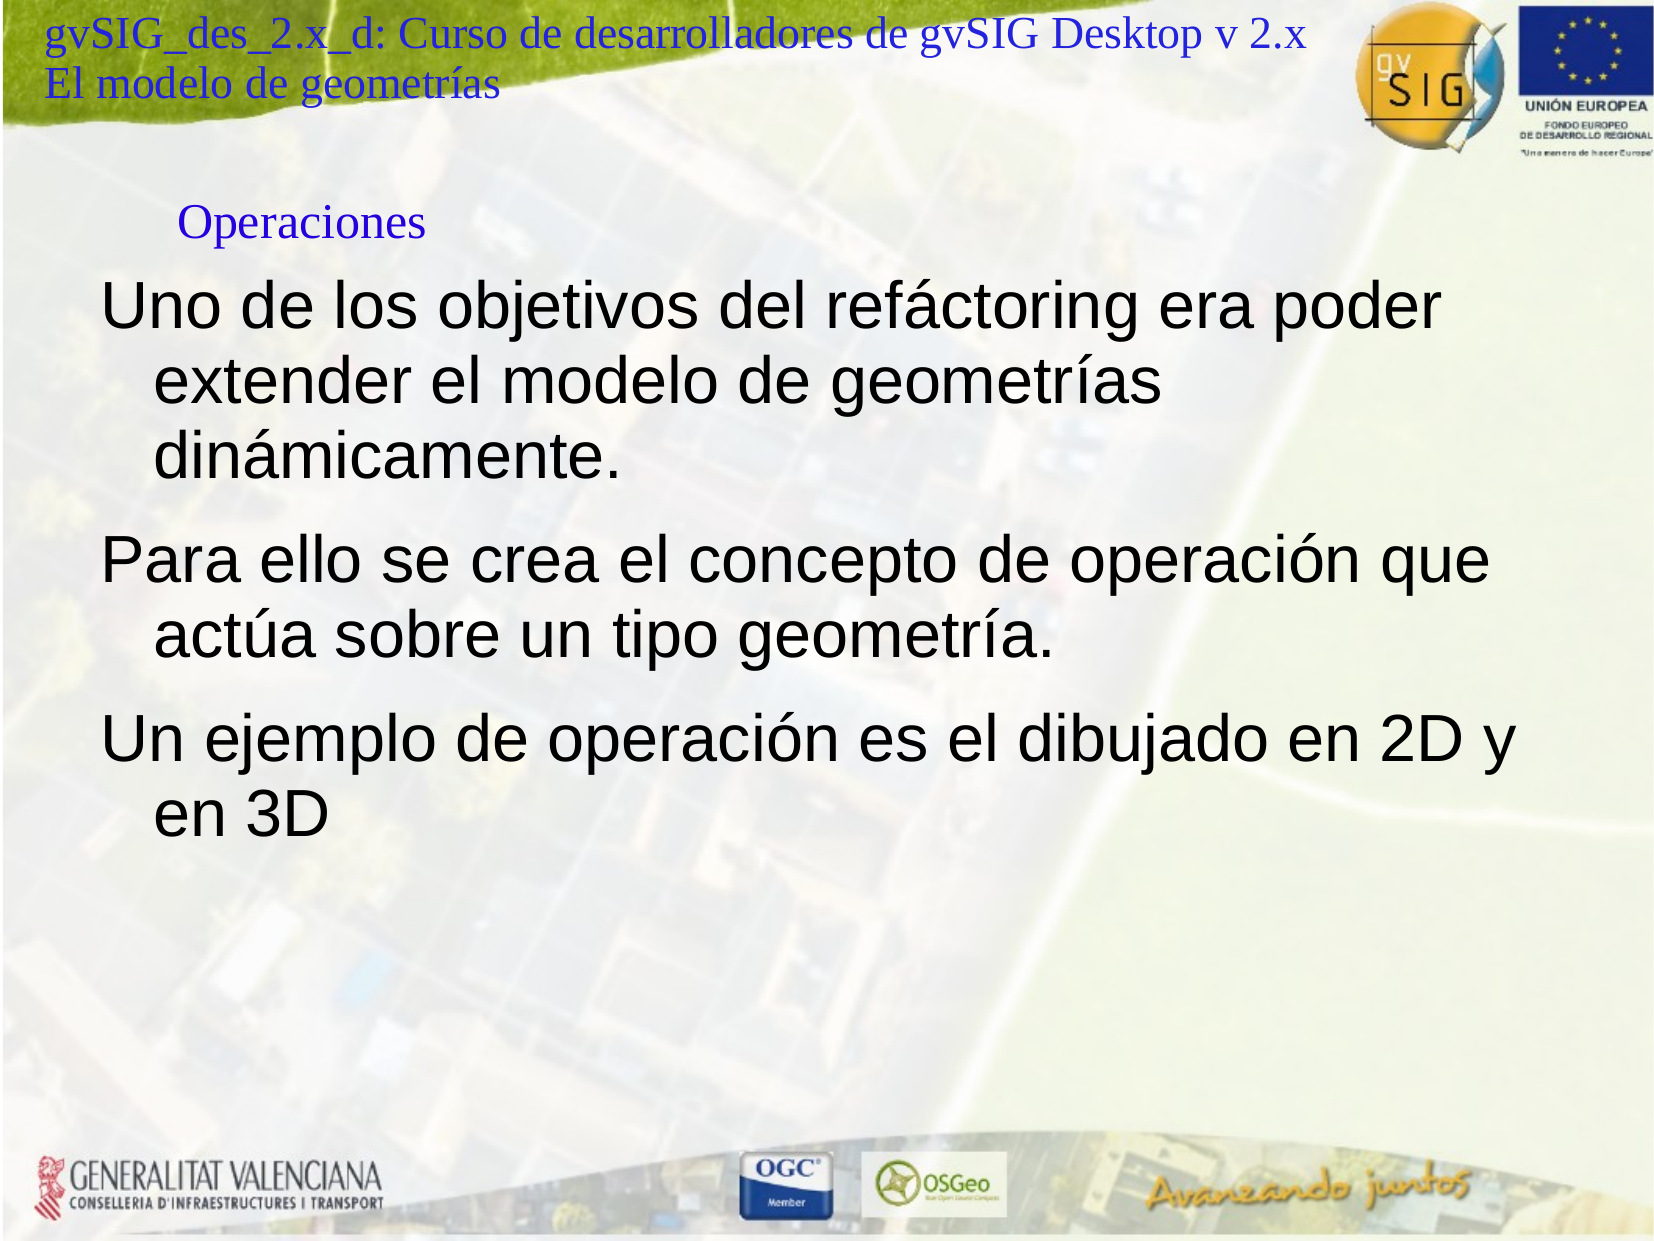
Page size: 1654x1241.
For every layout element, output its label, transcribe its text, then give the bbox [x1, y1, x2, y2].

title Operaciones [177, 95, 1329, 347]
list Uno de los objetivos del refáctoring era poder extender el modelo de geometrías dinámicamente. Para ello se crea el concepto de operación que actúa sobre un tipo geometría. Un ejemplo de operación es el dibujado en 2D y en 3D [82, 268, 1571, 852]
picture [2, 0, 1654, 1241]
